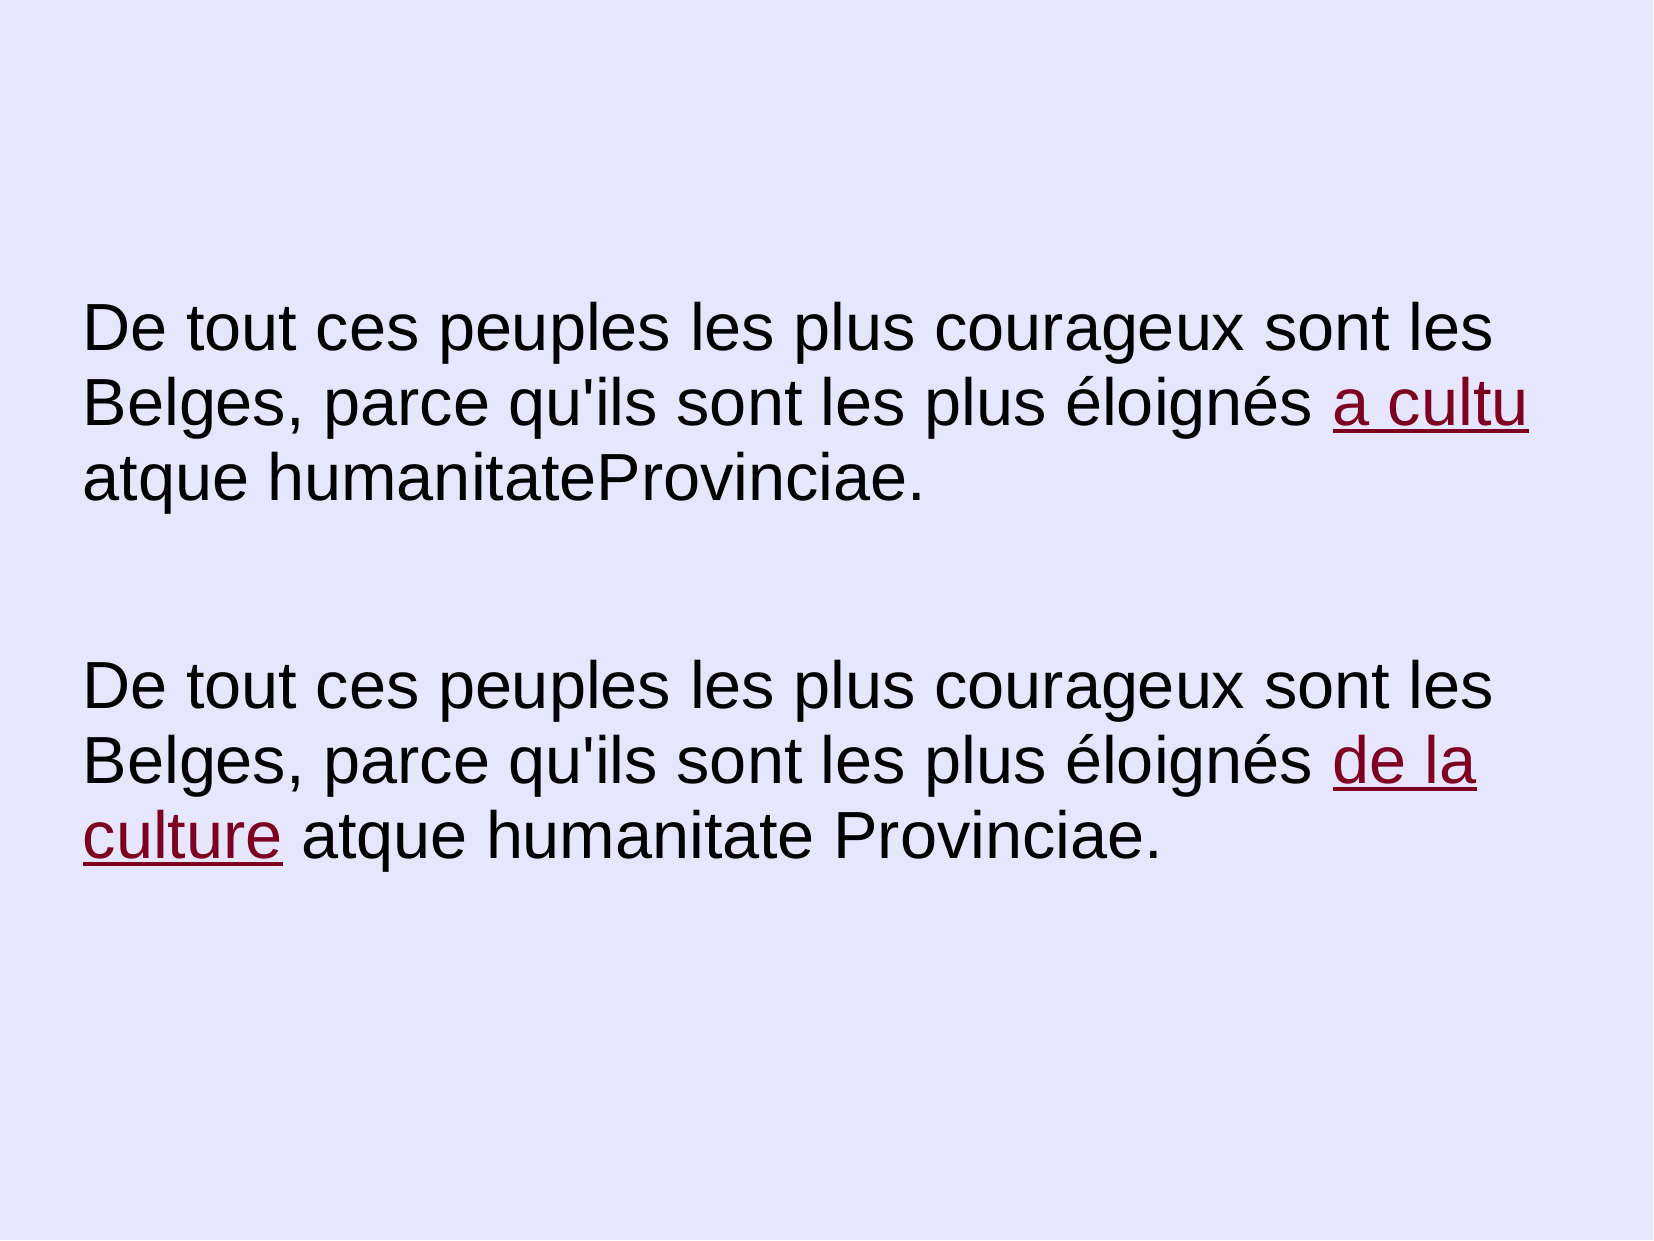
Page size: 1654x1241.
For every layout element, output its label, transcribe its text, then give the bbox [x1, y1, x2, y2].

list De tout ces peuples les plus courageux sont les Belges, parce qu'ils sont les plus éloignés a cultu atque humanitateProvinciae. De tout ces peuples les plus courageux sont les Belges, parce qu'ils sont les plus éloignés de la culture atque humanitate Provinciae. [82, 290, 1571, 1109]
